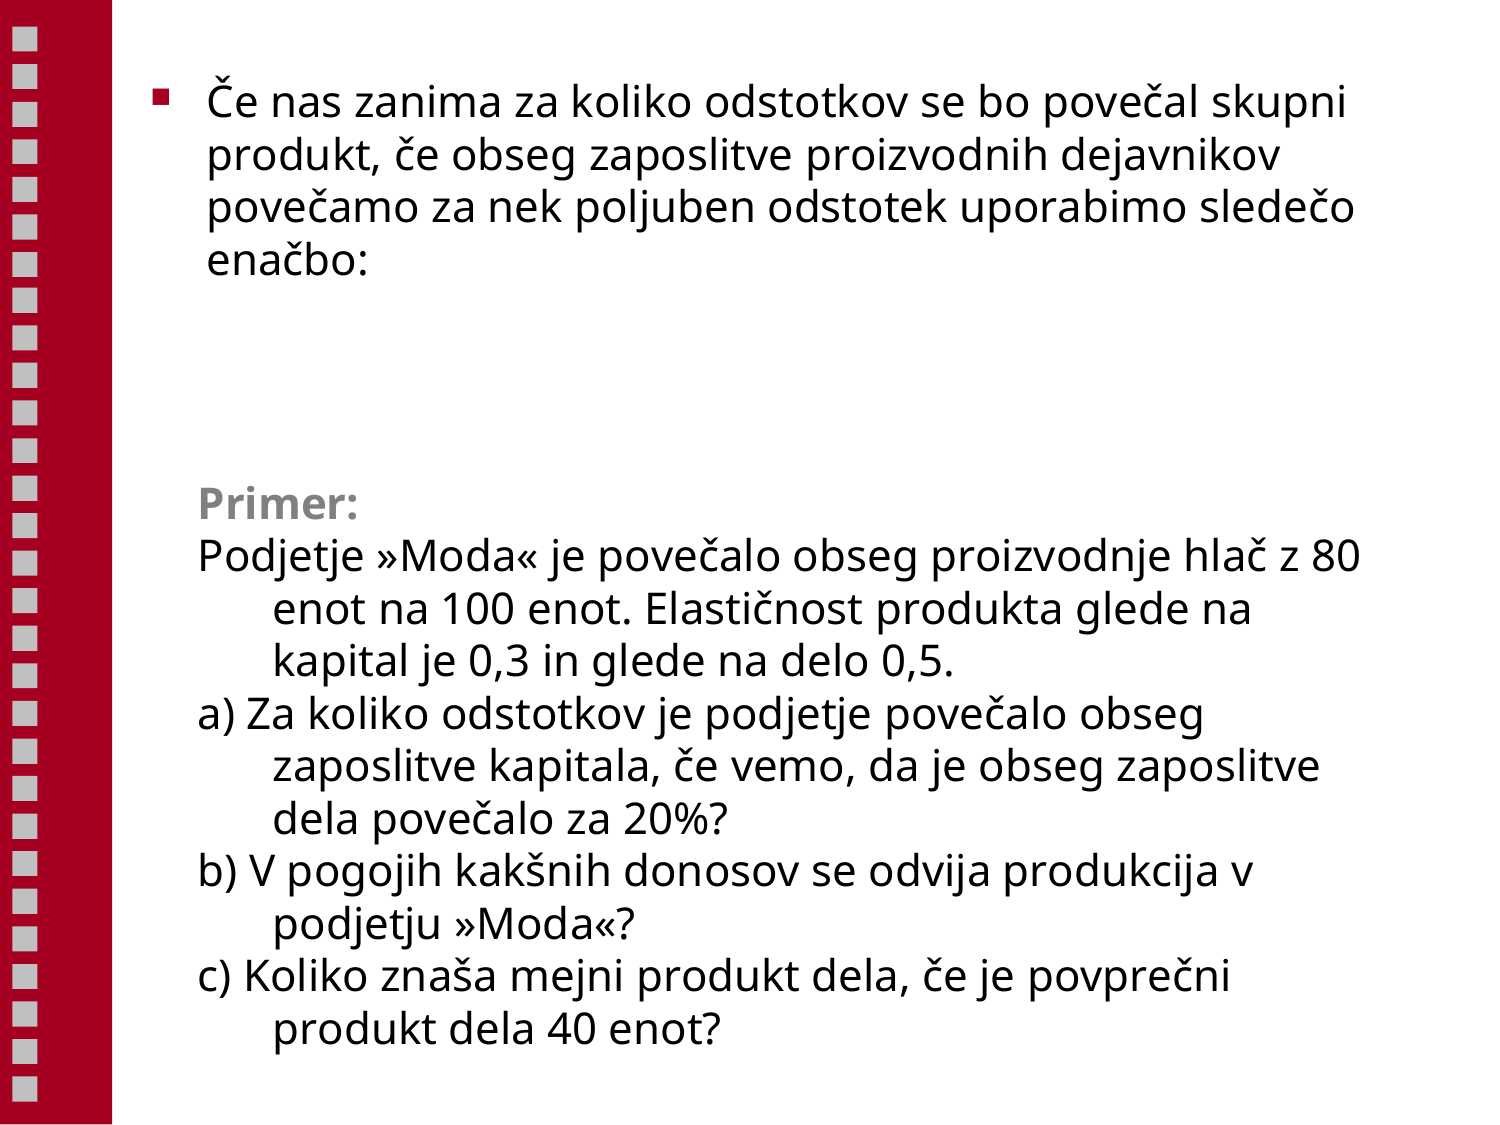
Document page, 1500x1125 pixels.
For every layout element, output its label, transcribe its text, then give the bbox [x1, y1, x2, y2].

list Če nas zanima za koliko odstotkov se bo povečal skupni produkt, če obseg zaposlitve proizvodnih dejavnikov povečamo za nek poljuben odstotek uporabimo sledečo enačbo: [135, 66, 1411, 292]
text_box Primer: Podjetje »Moda« je povečalo obseg proizvodnje hlač z 80 enot na 100 enot. Elastičnost produkta glede na kapital je 0,3 in glede na delo 0,5. a) Za koliko odstotkov je podjetje povečalo obseg zaposlitve kapitala, če vemo, da je obseg zaposlitve dela povečalo za 20%? b) V pogojih kakšnih donosov se odvija produkcija v podjetju »Moda«? c) Koliko znaša mejni produkt dela, če je povprečni produkt dela 40 enot? [183, 467, 1412, 1061]
